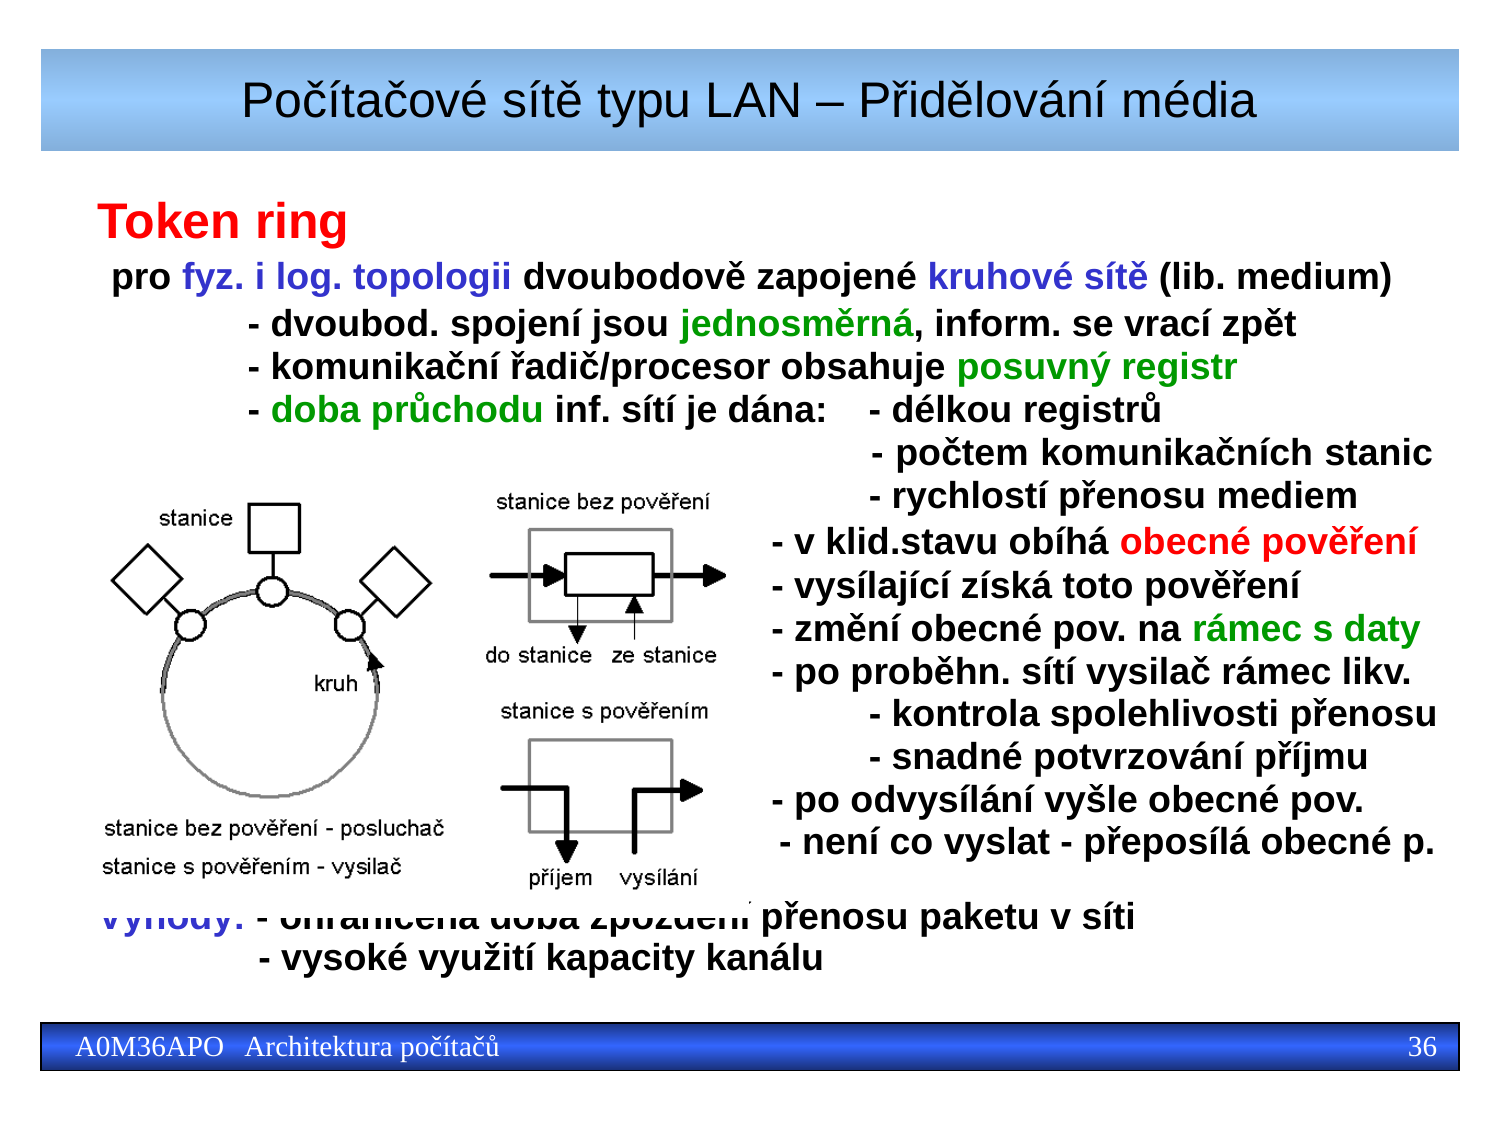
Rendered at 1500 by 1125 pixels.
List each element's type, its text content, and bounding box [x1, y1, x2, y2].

text_box Token ring pro fyz. i log. topologii dvoubodově zapojené kruhové sítě (lib. medium) - dvoubod. spojení jsou jednosměrná, inform. se vrací zpět - komunikační řadič/procesor obsahuje posuvný registr - doba průchodu inf. sítí je dána: - délkou registrů - počtem komunikačních stanic - rychlostí přenosu mediem - v klid.stavu obíhá obecné pověření - vysílající získá toto pověření - změní obecné pov. na rámec s daty - po proběhn. sítí vysilač rámec likv. - kontrola spolehlivosti přenosu - snadné potvrzování příjmu - po odvysílání vyšle obecné pov. - není co vyslat - přeposílá obecné p. Výhody: - ohraničená doba zpoždění přenosu paketu v síti - vysoké využití kapacity kanálu [83, 199, 1460, 1038]
picture [80, 460, 749, 918]
title Počítačové sítě typu LAN – Přidělování média [41, 49, 1459, 151]
